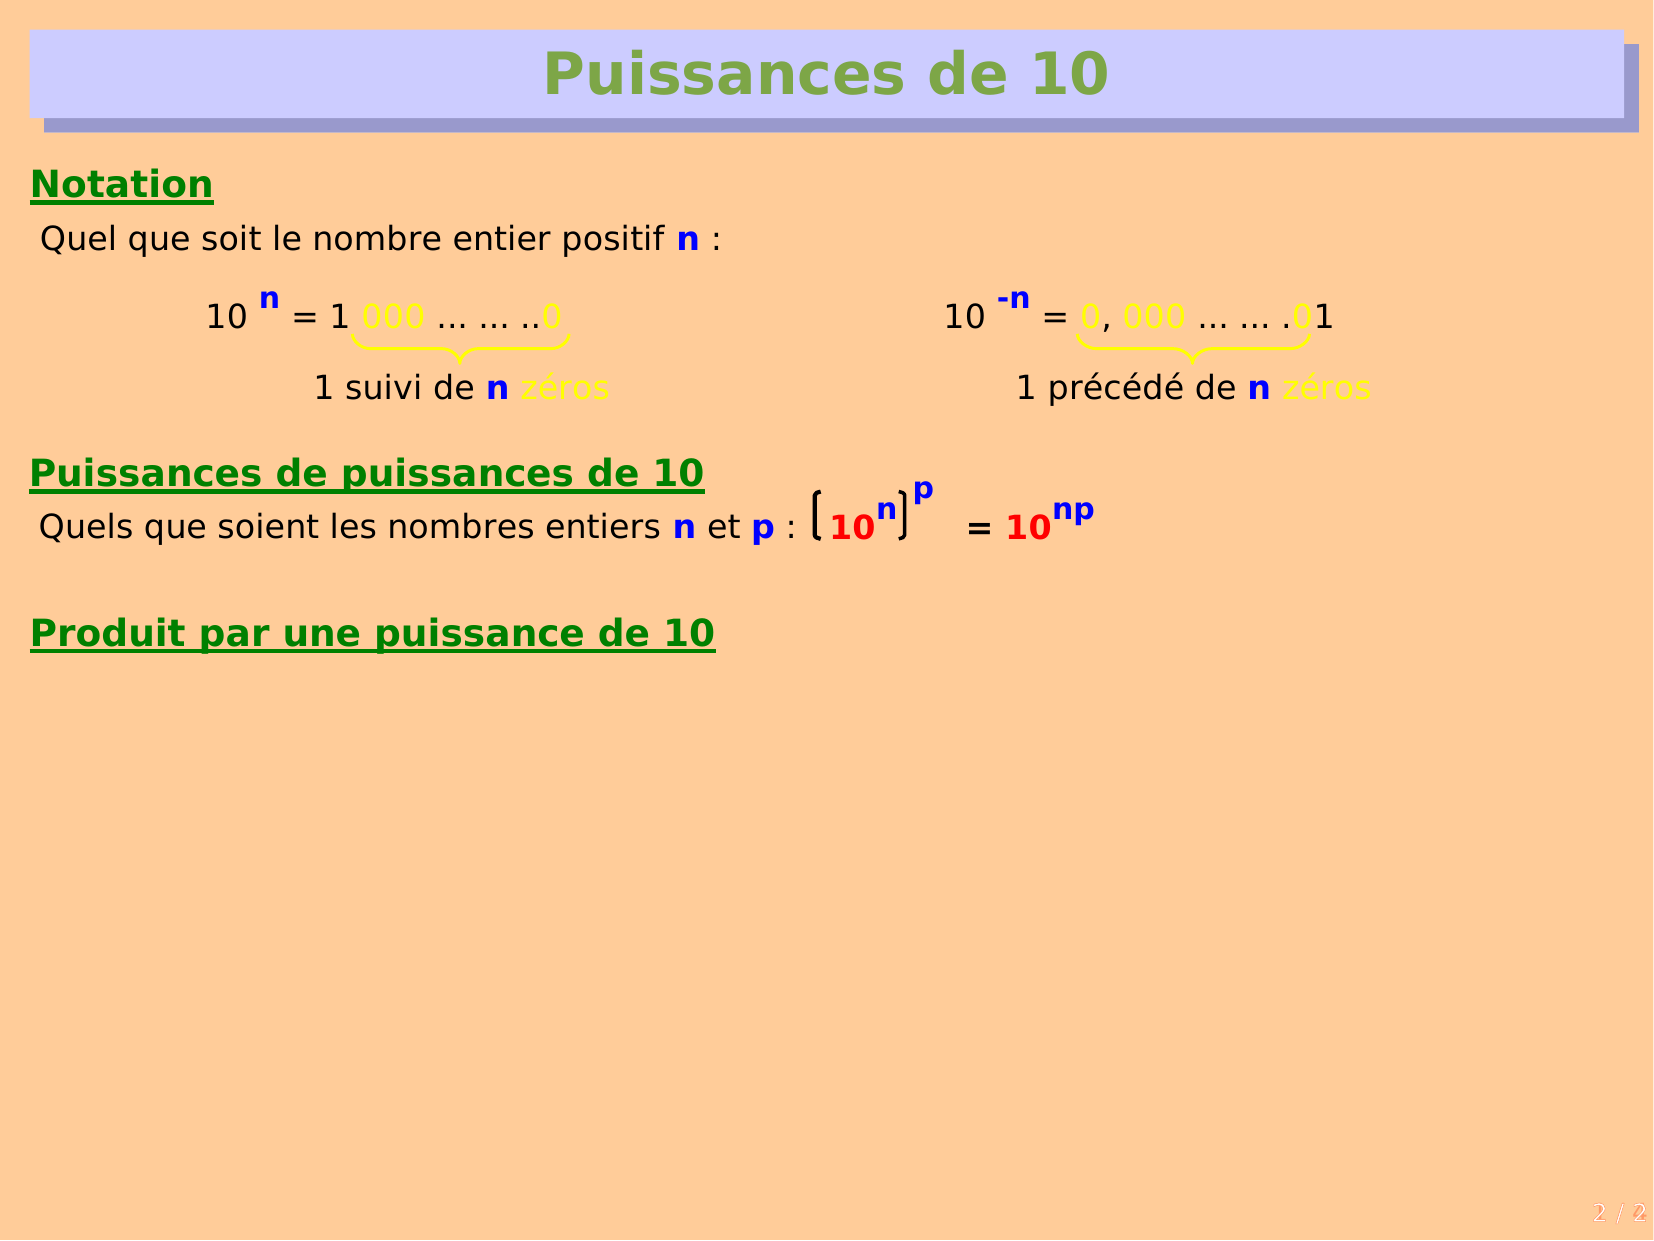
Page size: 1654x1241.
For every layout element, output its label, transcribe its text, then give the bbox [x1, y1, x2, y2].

text_box Produit par une puissance de 10 [29, 611, 717, 656]
text_box Notation [29, 162, 215, 207]
text_box 10 -n = 0, 000 ... ... .01 [943, 280, 1344, 337]
text_box 10 n = 1 000 ... ... ..0 [205, 280, 572, 337]
text_box 2 / 2 [1591, 1198, 1649, 1235]
text_box 1 suivi de n zéros [313, 368, 611, 408]
text_box Puissances de puissances de 10 [28, 451, 706, 496]
text_box Quels que soient les nombres entiers n et p : [38, 500, 798, 554]
text_box Quel que soit le nombre entier positif n : [39, 212, 723, 266]
text_box p [912, 470, 935, 527]
text_box 10n = 10np [760, 491, 1096, 548]
text_box 1 précédé de n zéros [1015, 368, 1373, 408]
title Puissances de 10 [29, 29, 1625, 119]
